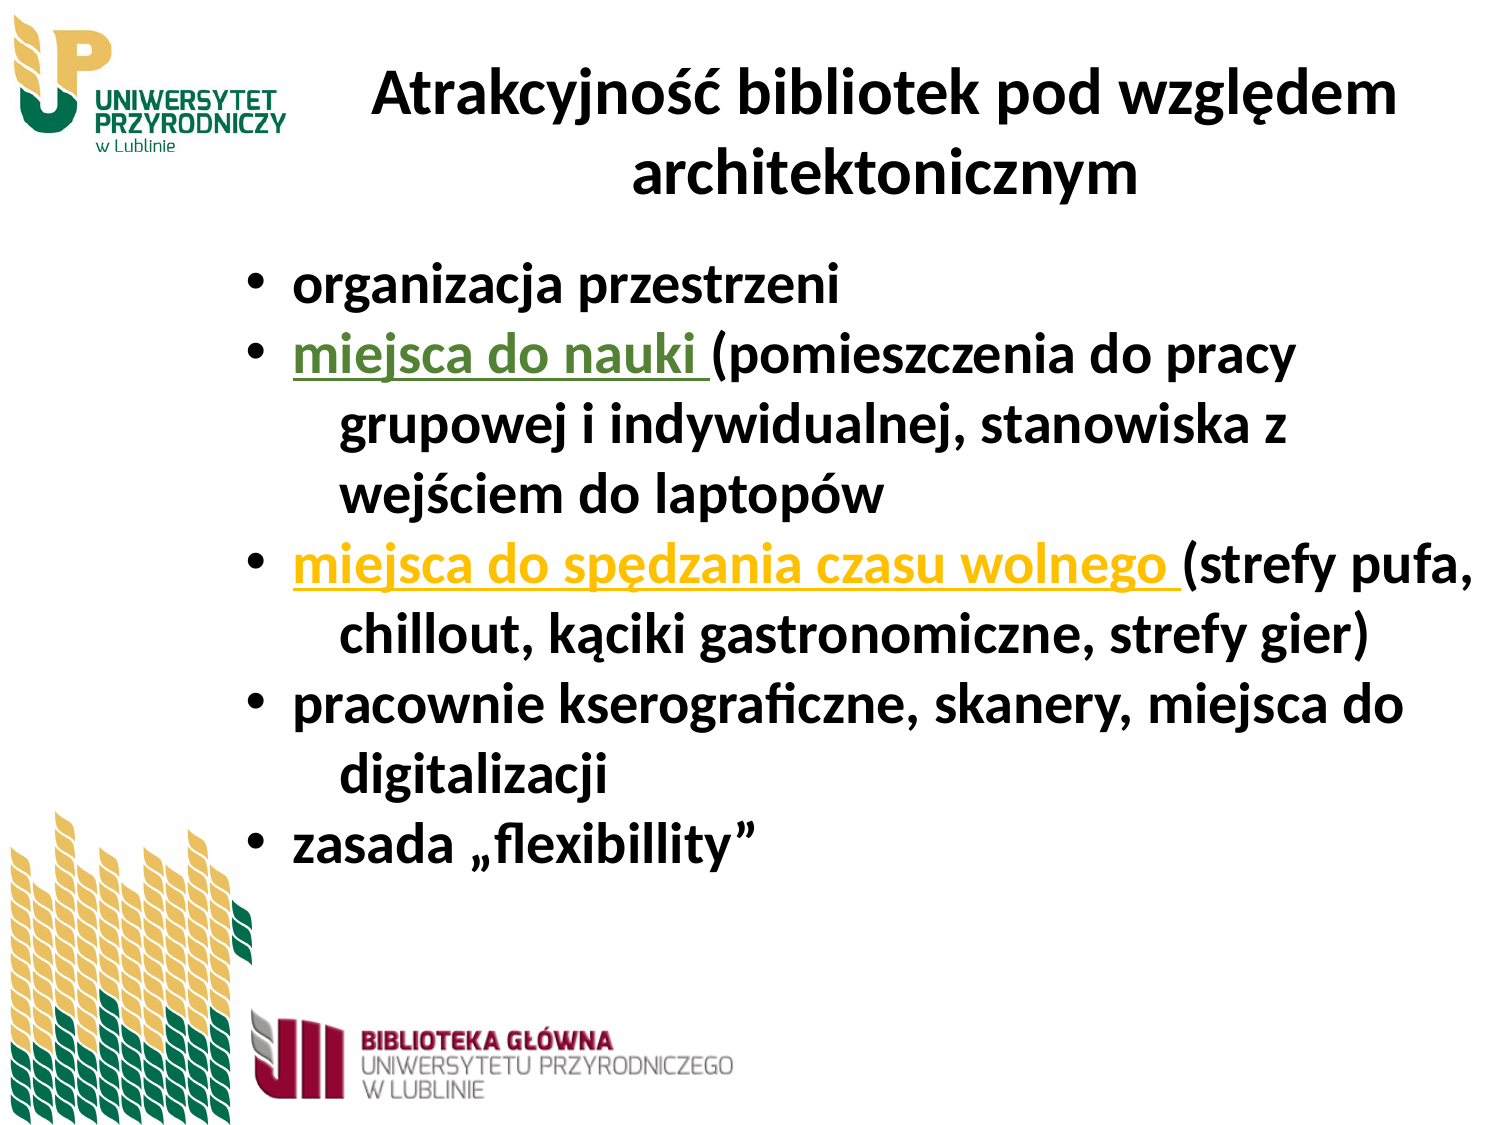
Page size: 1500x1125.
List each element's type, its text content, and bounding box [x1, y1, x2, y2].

picture [14, 0, 1018, 152]
text_box Atrakcyjność bibliotek pod względem architektonicznym [290, 40, 1481, 217]
picture [9, 811, 739, 1125]
text_box organizacja przestrzeni miejsca do nauki (pomieszczenia do pracy grupowej i indywidualnej, stanowiska z wejściem do laptopów miejsca do spędzania czasu wolnego (strefy pufa, chillout, kąciki gastronomiczne, strefy gier) pracownie kserograficzne, skanery, miejsca do digitalizacji zasada „flexibillity” [230, 238, 1500, 890]
